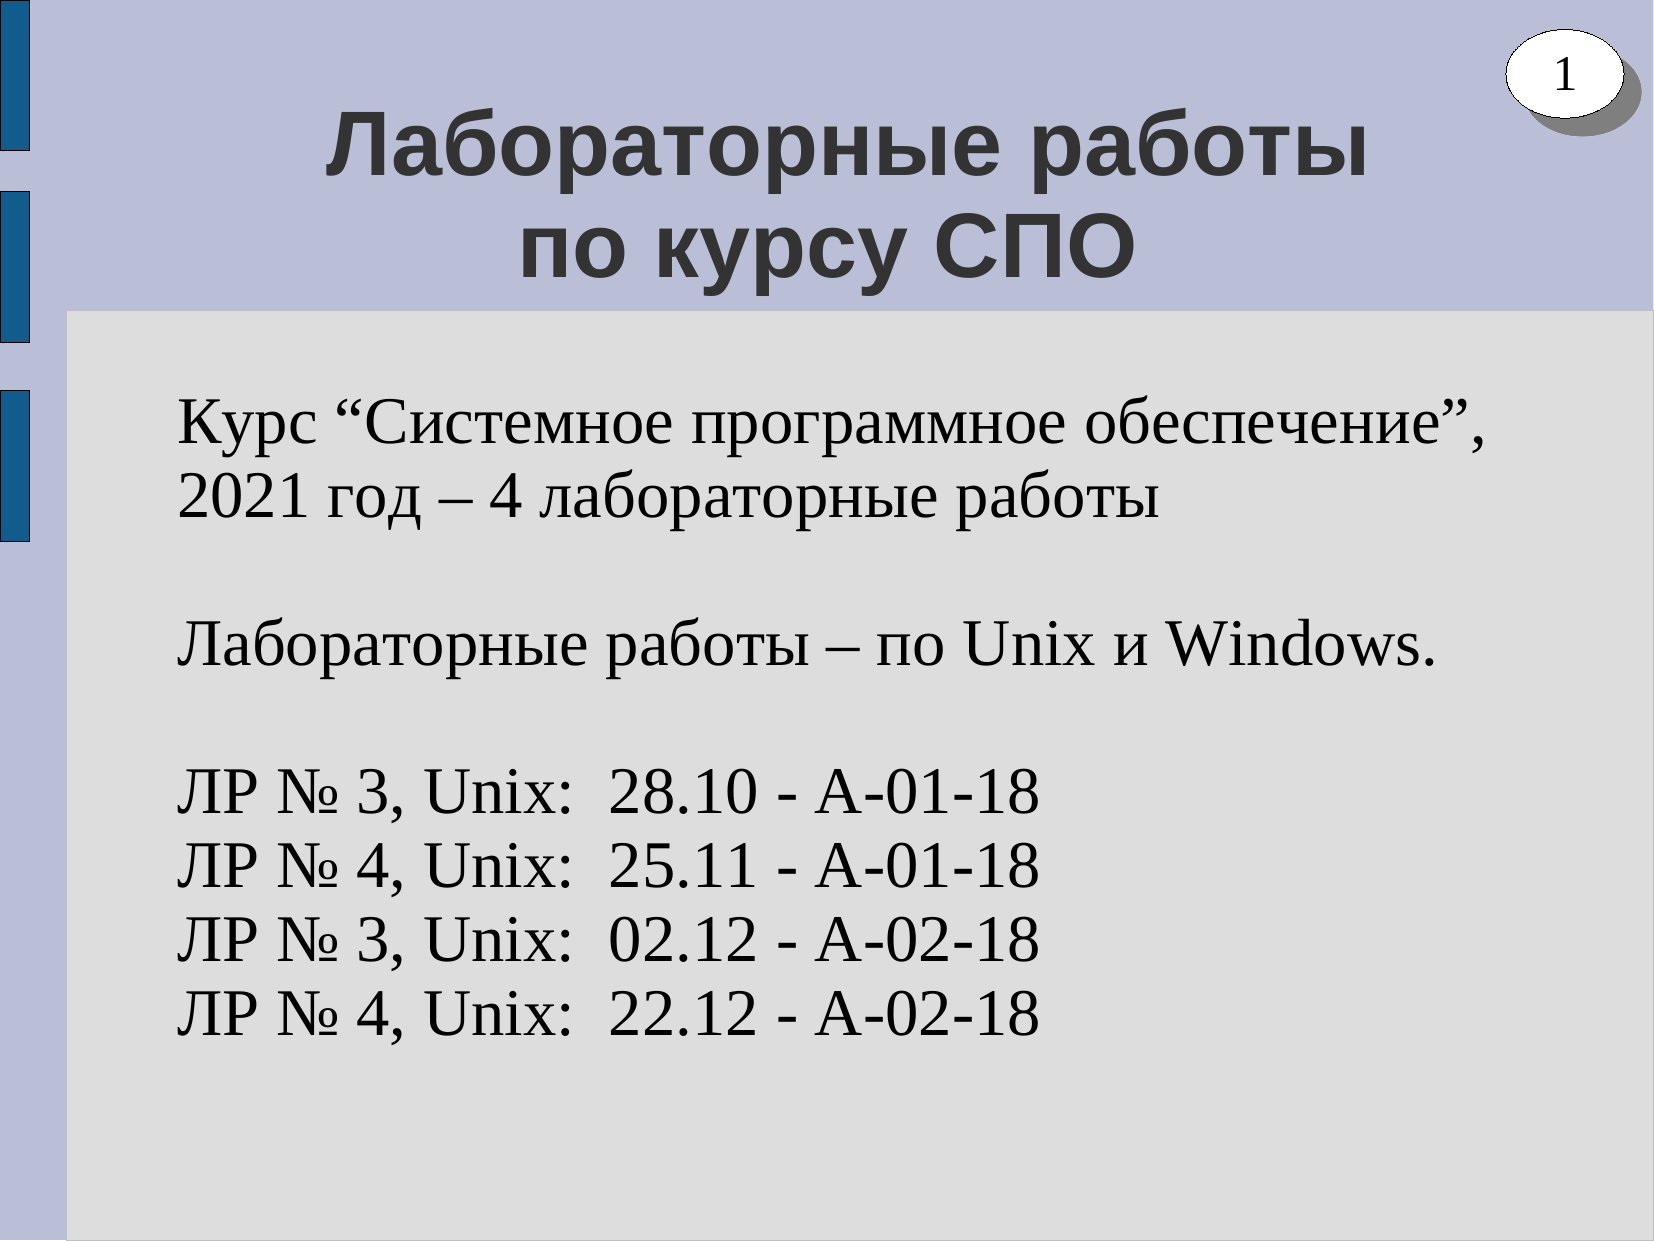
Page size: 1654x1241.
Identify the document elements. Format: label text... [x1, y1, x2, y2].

title Лабораторные работы по курсу СПО [121, 91, 1534, 299]
text_box Курс “Системное программное обеспечение”, 2021 год – 4 лабораторные работы Лабораторные работы – по Unix и Windows. ЛР № 3, Unix: 28.10 - А-01-18 ЛР № 4, Unix: 25.11 - А-01-18 ЛР № 3, Unix: 02.12 - А-02-18 ЛР № 4, Unix: 22.12 - А-02-18 [177, 383, 1523, 1125]
text_box 1 [1505, 29, 1625, 119]
